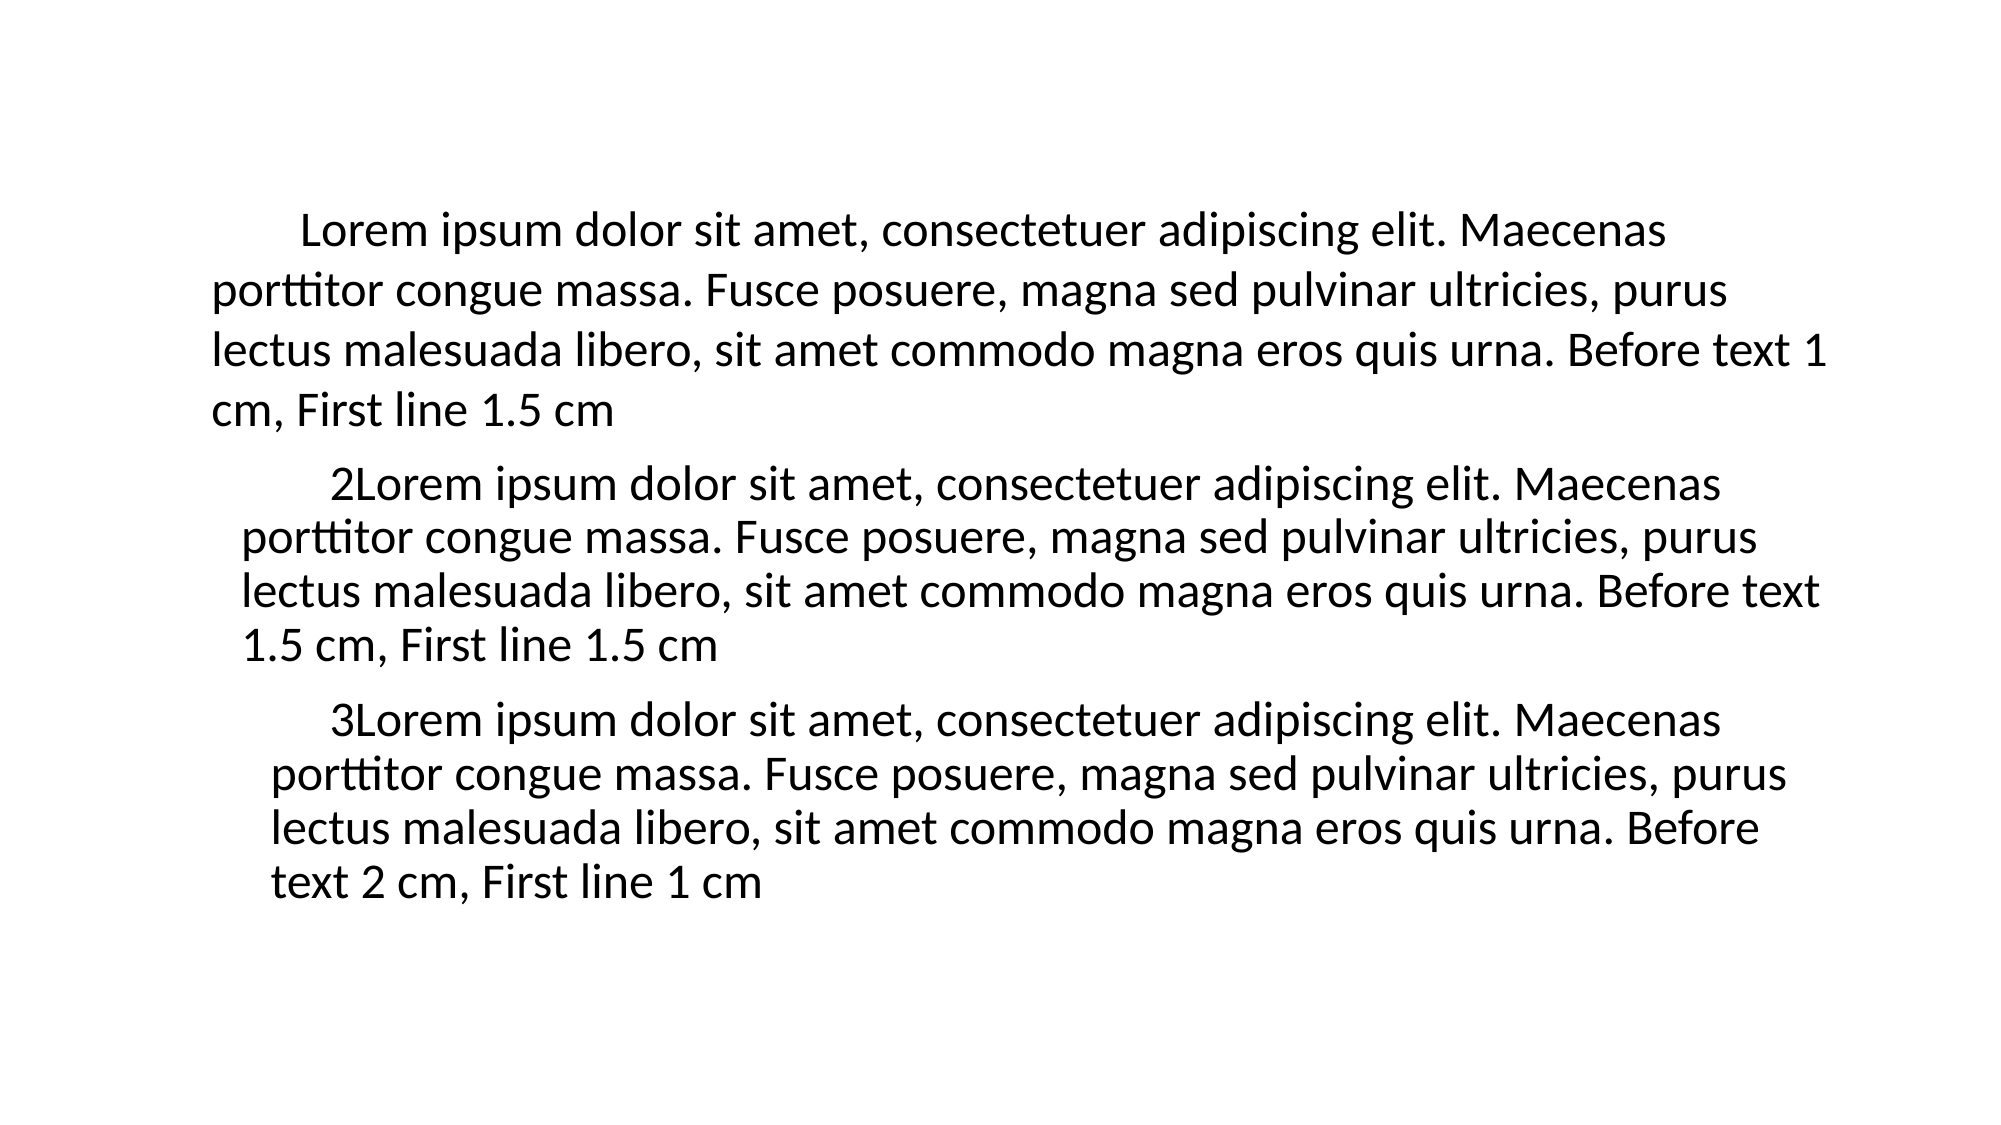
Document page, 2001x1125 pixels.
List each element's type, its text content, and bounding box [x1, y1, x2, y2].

list Lorem ipsum dolor sit amet, consectetuer adipiscing elit. Maecenas porttitor congue massa. Fusce posuere, magna sed pulvinar ultricies, purus lectus malesuada libero, sit amet commodo magna eros quis urna. Before text 1 cm, First line 1.5 cm 2Lorem ipsum dolor sit amet, consectetuer adipiscing elit. Maecenas porttitor congue massa. Fusce posuere, magna sed pulvinar ultricies, purus lectus malesuada libero, sit amet commodo magna eros quis urna. Before text 1.5 cm, First line 1.5 cm 3Lorem ipsum dolor sit amet, consectetuer adipiscing elit. Maecenas porttitor congue massa. Fusce posuere, magna sed pulvinar ultricies, purus lectus malesuada libero, sit amet commodo magna eros quis urna. Before text 2 cm, First line 1 cm [137, 188, 1863, 1032]
